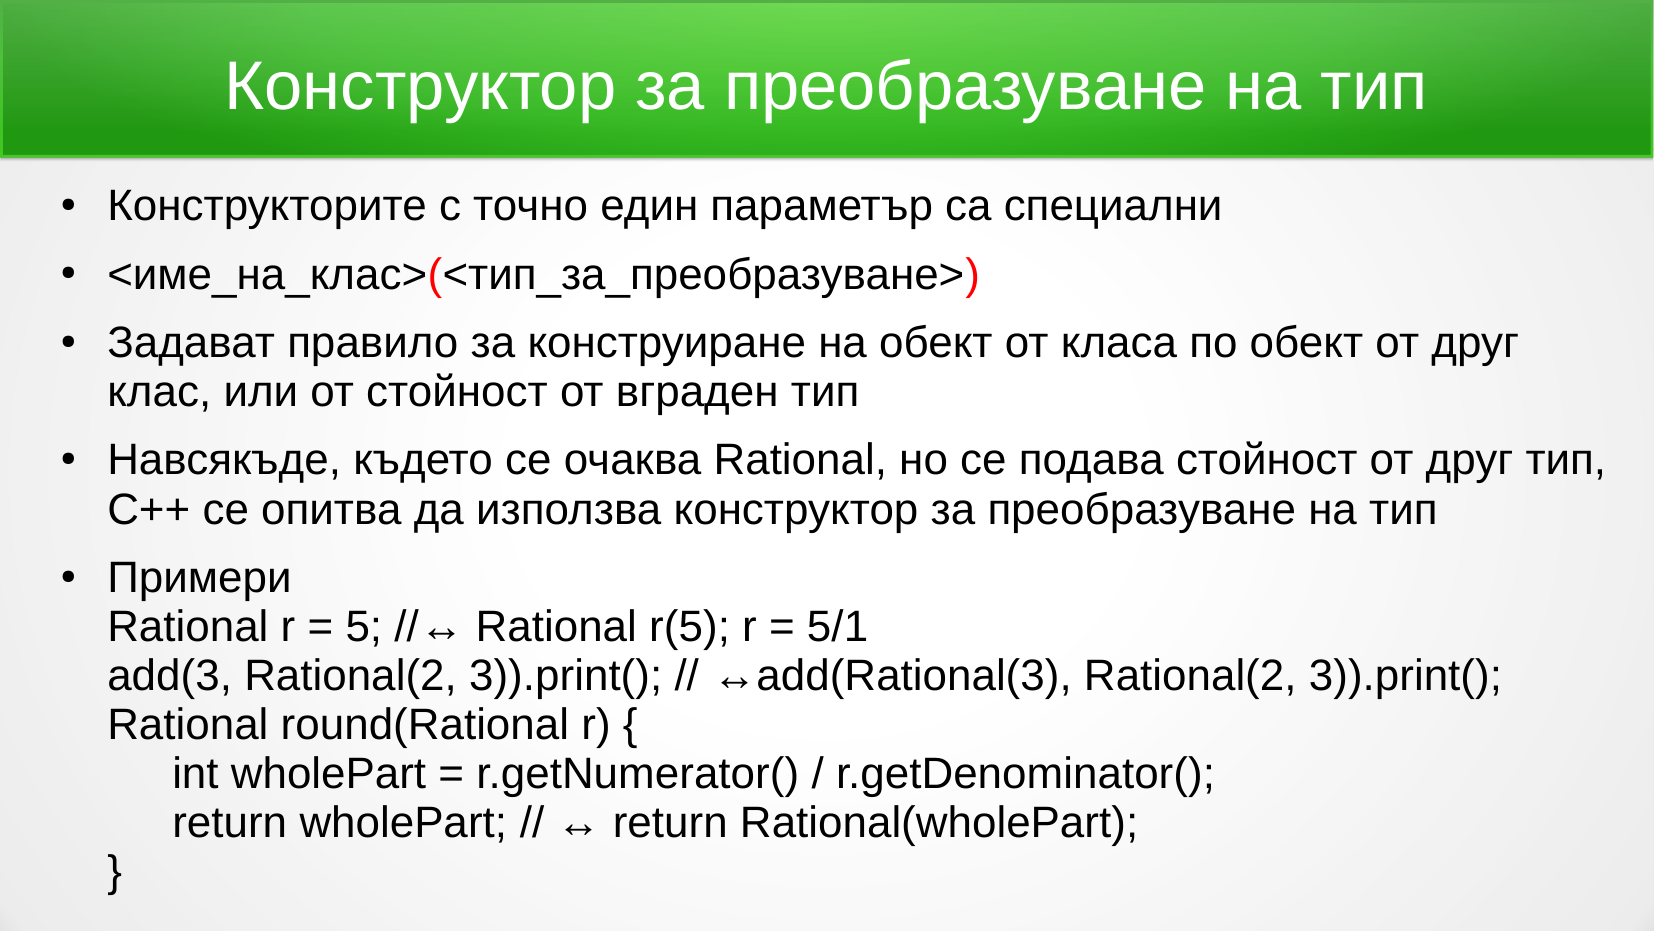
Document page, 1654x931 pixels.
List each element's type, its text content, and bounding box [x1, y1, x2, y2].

list Конструкторите с точно един параметър са специални <име_на_клас>(<тип_за_преобразуване>) Задават правило за конструиране на обект от класа по обект от друг клас, или от стойност от вграден тип Навсякъде, където се очаква Rational, но се подава стойност от друг тип, C++ се опитва да използва конструктор за преобразуване на тип Примери Rational r = 5; //↔ Rational r(5); r = 5/1 add(3, Rational(2, 3)).print(); // ↔add(Rational(3), Rational(2, 3)).print(); Rational round(Rational r) { int wholePart = r.getNumerator() / r.getDenominator(); return wholePart; // ↔ return Rational(wholePart); } [44, 181, 1619, 910]
title Конструктор за преобразуване на тип [82, 37, 1571, 135]
